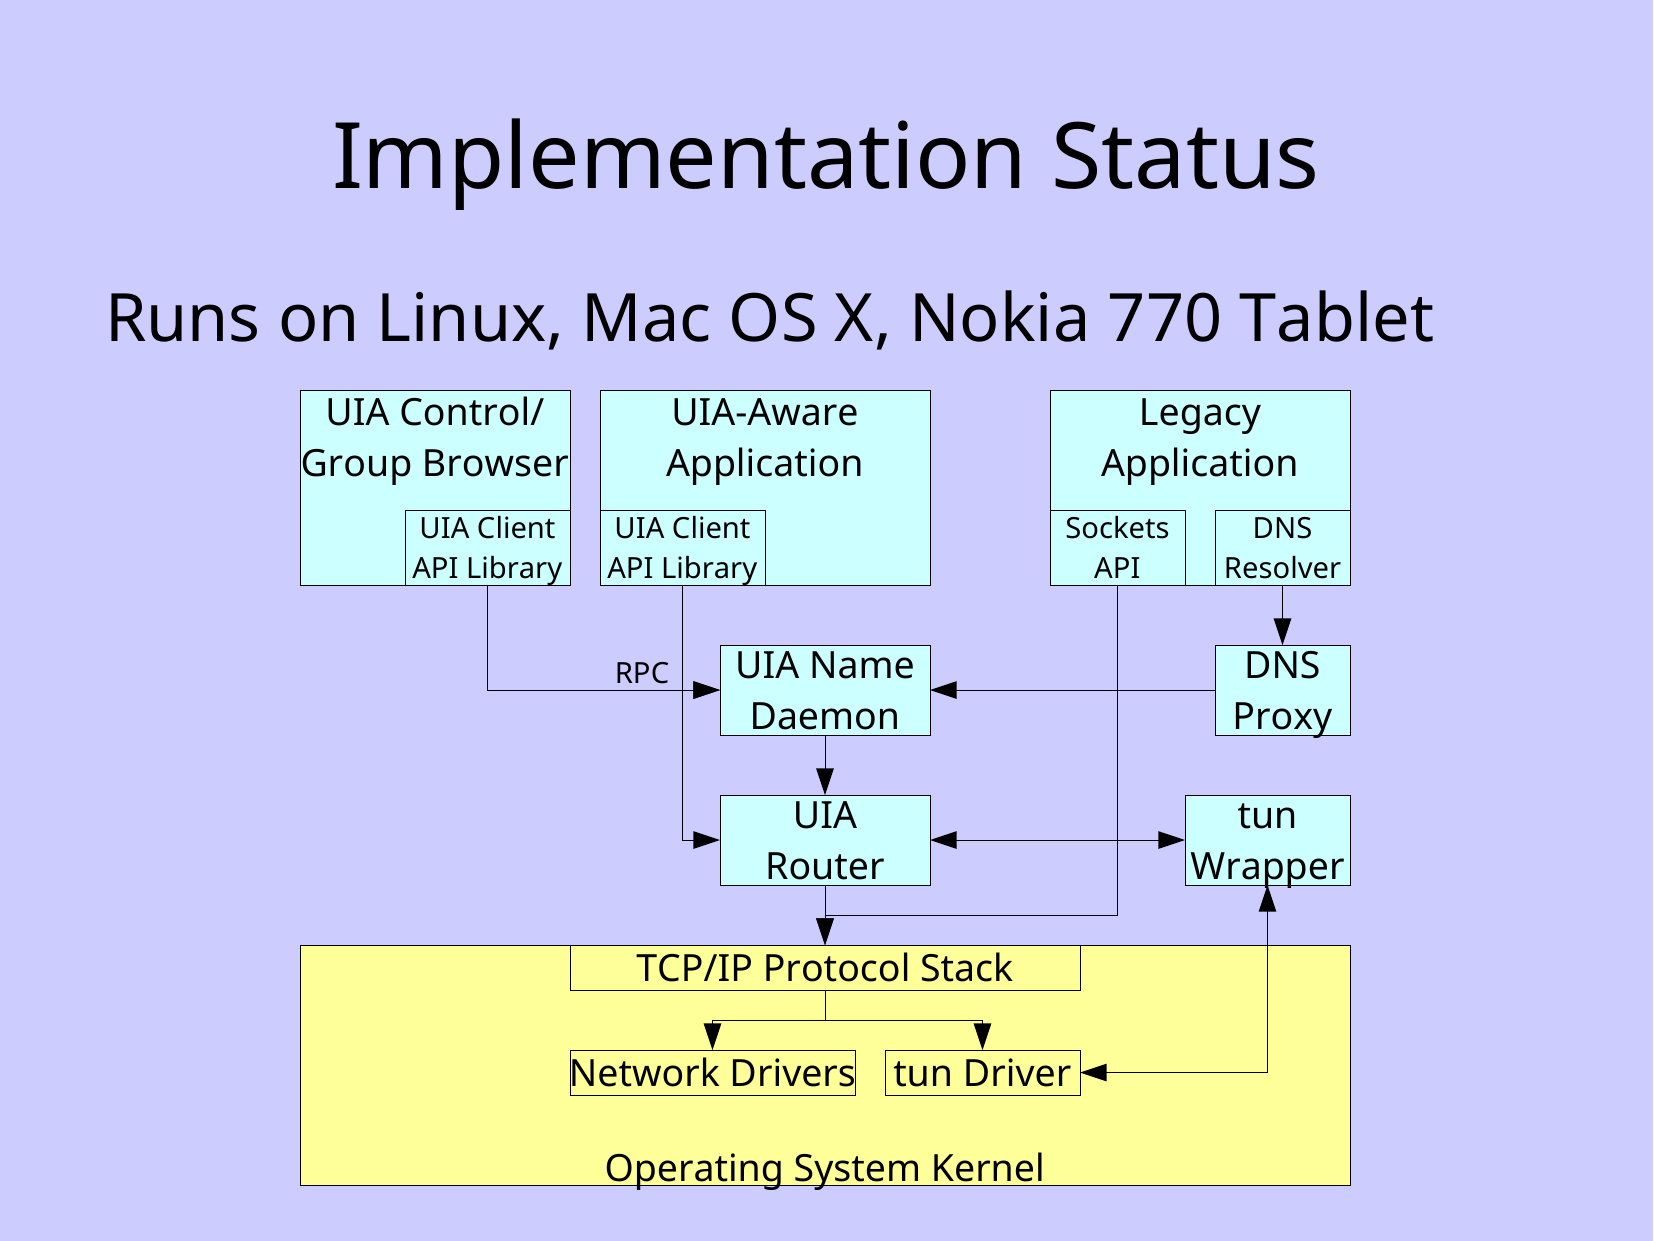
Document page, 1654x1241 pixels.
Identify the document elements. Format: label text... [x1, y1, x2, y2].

text_box UIA Client API Library [600, 510, 766, 586]
text_box DNS Proxy [1215, 645, 1351, 736]
list Runs on Linux, Mac OS X, Nokia 770 Tablet [87, 270, 1576, 370]
text_box UIA Control/ Group Browser [300, 390, 571, 586]
text_box Legacy Application [1050, 390, 1351, 586]
text_box Network Drivers [570, 1050, 856, 1096]
text_box UIA Client API Library [405, 510, 571, 586]
text_box tun Driver [885, 1050, 1081, 1096]
text_box tun Wrapper [1185, 795, 1351, 886]
text_box RPC [600, 645, 706, 690]
text_box UIA Name Daemon [720, 645, 931, 736]
text_box DNS Resolver [1215, 510, 1351, 586]
text_box UIA-Aware Application [600, 390, 931, 586]
text_box TCP/IP Protocol Stack [570, 945, 1081, 991]
title Implementation Status [82, 49, 1571, 257]
text_box Operating System Kernel [300, 945, 1351, 1186]
text_box UIA Router [720, 795, 931, 886]
text_box Sockets API [1050, 510, 1186, 586]
text_box Operating System Kernel [826, 945, 1267, 1072]
